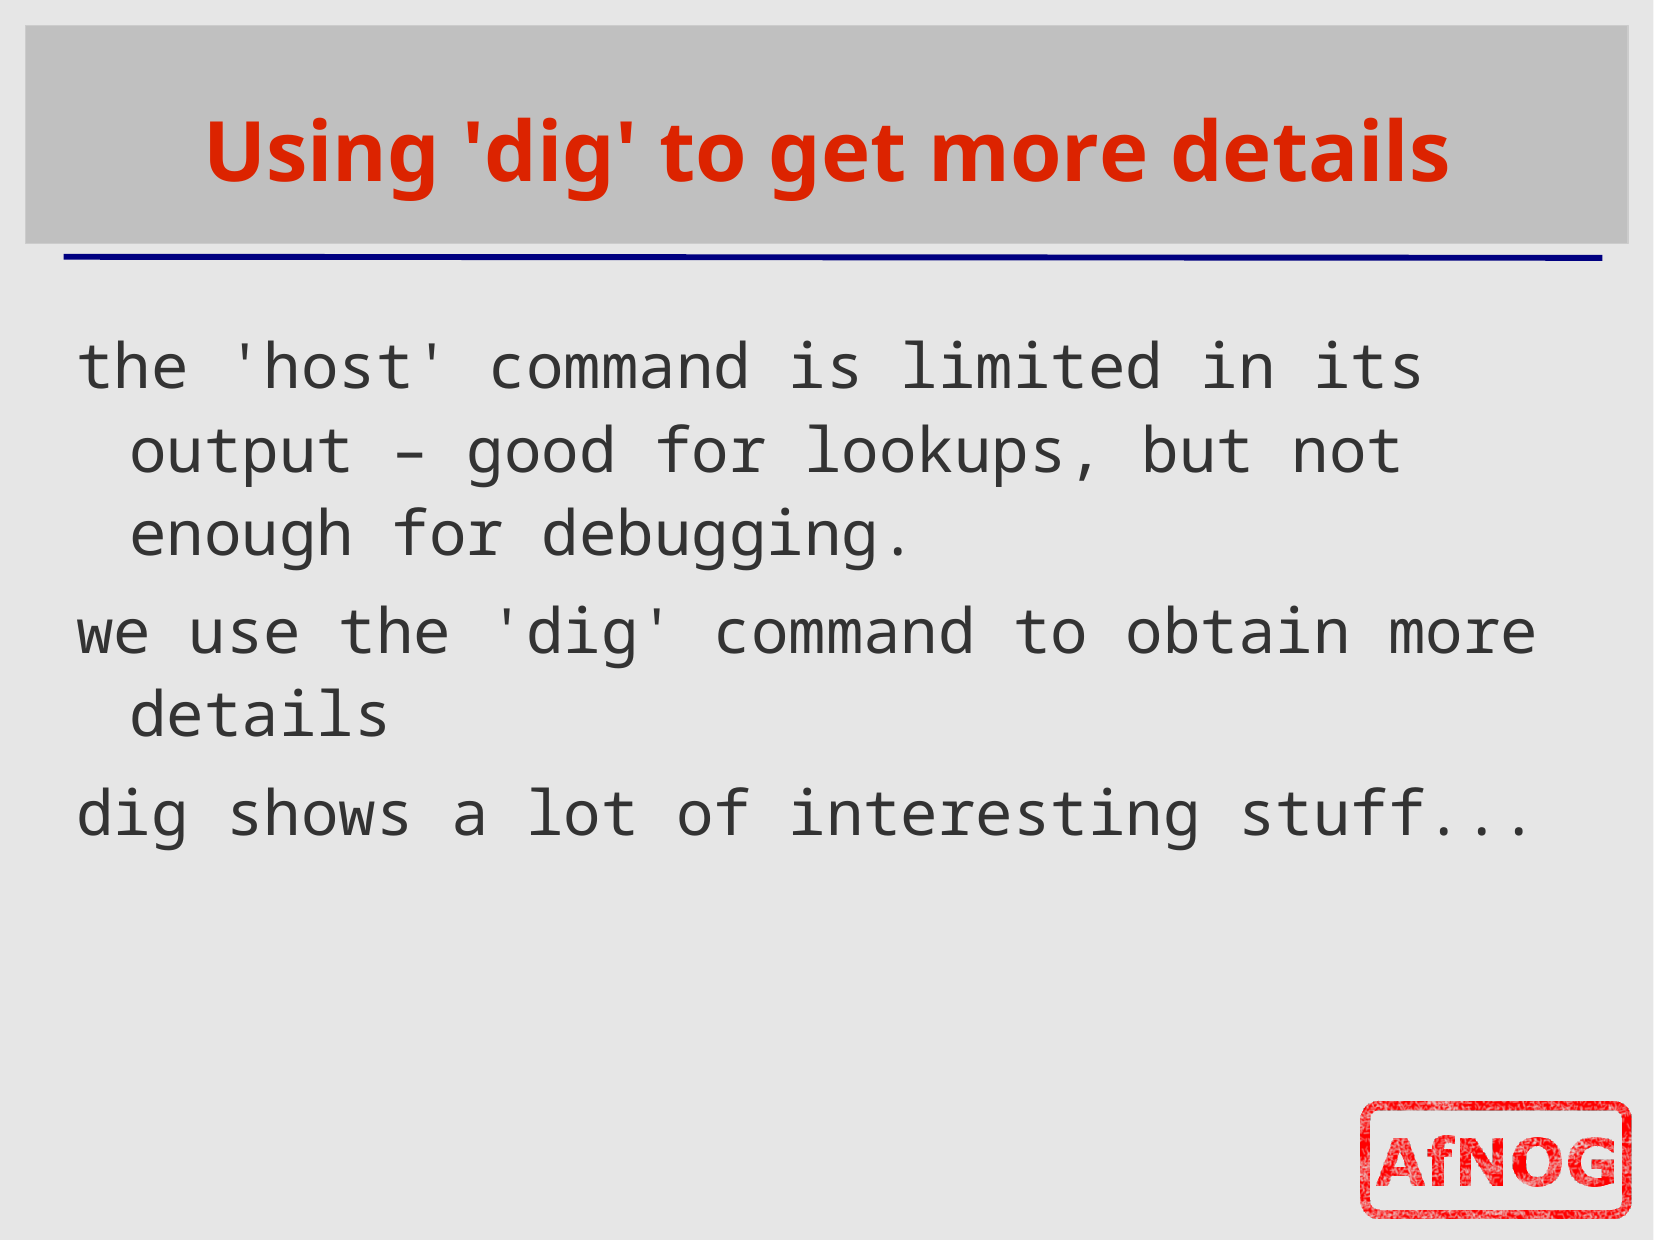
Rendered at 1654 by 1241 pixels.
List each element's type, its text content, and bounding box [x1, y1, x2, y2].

picture [1360, 1100, 1632, 1219]
list the 'host' command is limited in its output – good for lookups, but not enough for debugging. we use the 'dig' command to obtain more details dig shows a lot of interesting stuff... [59, 322, 1595, 1132]
title Using 'dig' to get more details [121, 46, 1534, 254]
